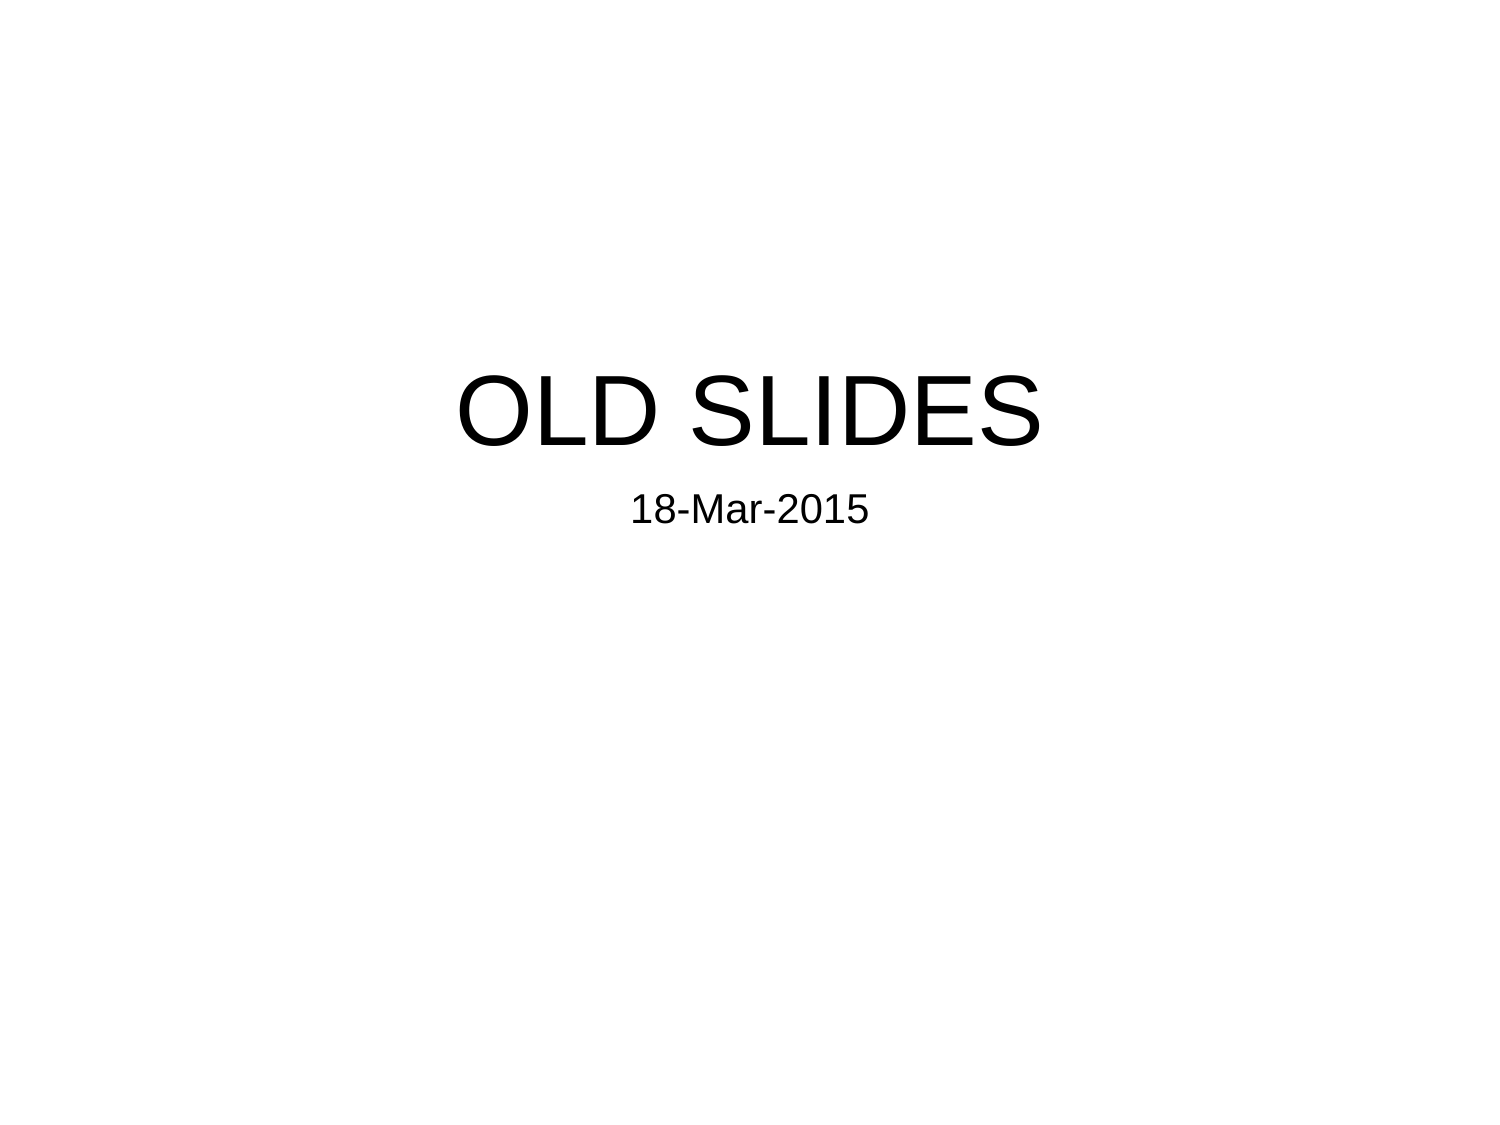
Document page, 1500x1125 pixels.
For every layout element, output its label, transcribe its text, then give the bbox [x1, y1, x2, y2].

subtitle OLD SLIDES 18-Mar-2015 [75, 3, 1425, 875]
